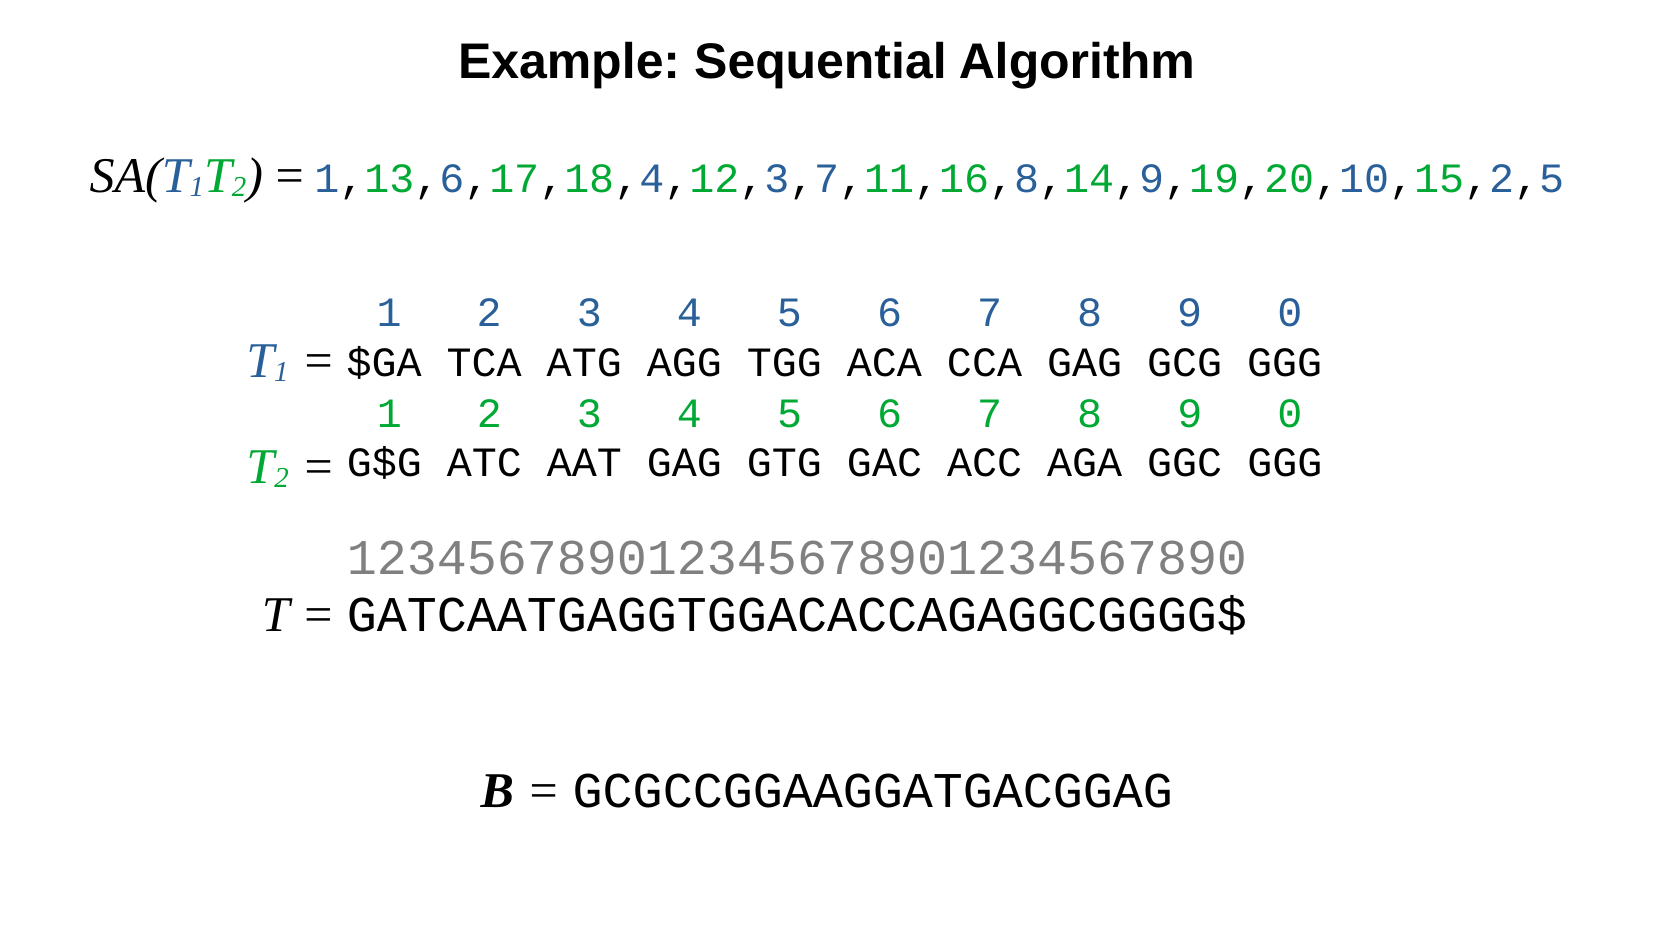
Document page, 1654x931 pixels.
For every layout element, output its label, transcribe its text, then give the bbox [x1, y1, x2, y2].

text_box SA(T1T2) = 1,13,6,17,18,4,12,3,7,11,16,8,14,9,19,20,10,15,2,5 [18, 114, 1636, 240]
text_box B = GCGCCGGAAGGATGACGGAG [0, 755, 1654, 831]
text_box T1 = [200, 325, 331, 396]
text_box 1 2 3 4 5 6 7 8 9 0 G$G ATC AAT GAG GTG GAC ACC AGA GGC GGG [332, 378, 1347, 497]
text_box Example: Sequential Algorithm [118, 0, 1536, 114]
text_box 123456789012345678901234567890 GATCAATGAGGTGGACACCAGAGGCGGGG$ [332, 525, 1262, 654]
text_box T2 = [200, 431, 350, 503]
text_box 1 2 3 4 5 6 7 8 9 0 $GA TCA ATG AGG TGG ACA CCA GAG GCG GGG [331, 277, 1347, 397]
text_box T = [200, 579, 350, 650]
